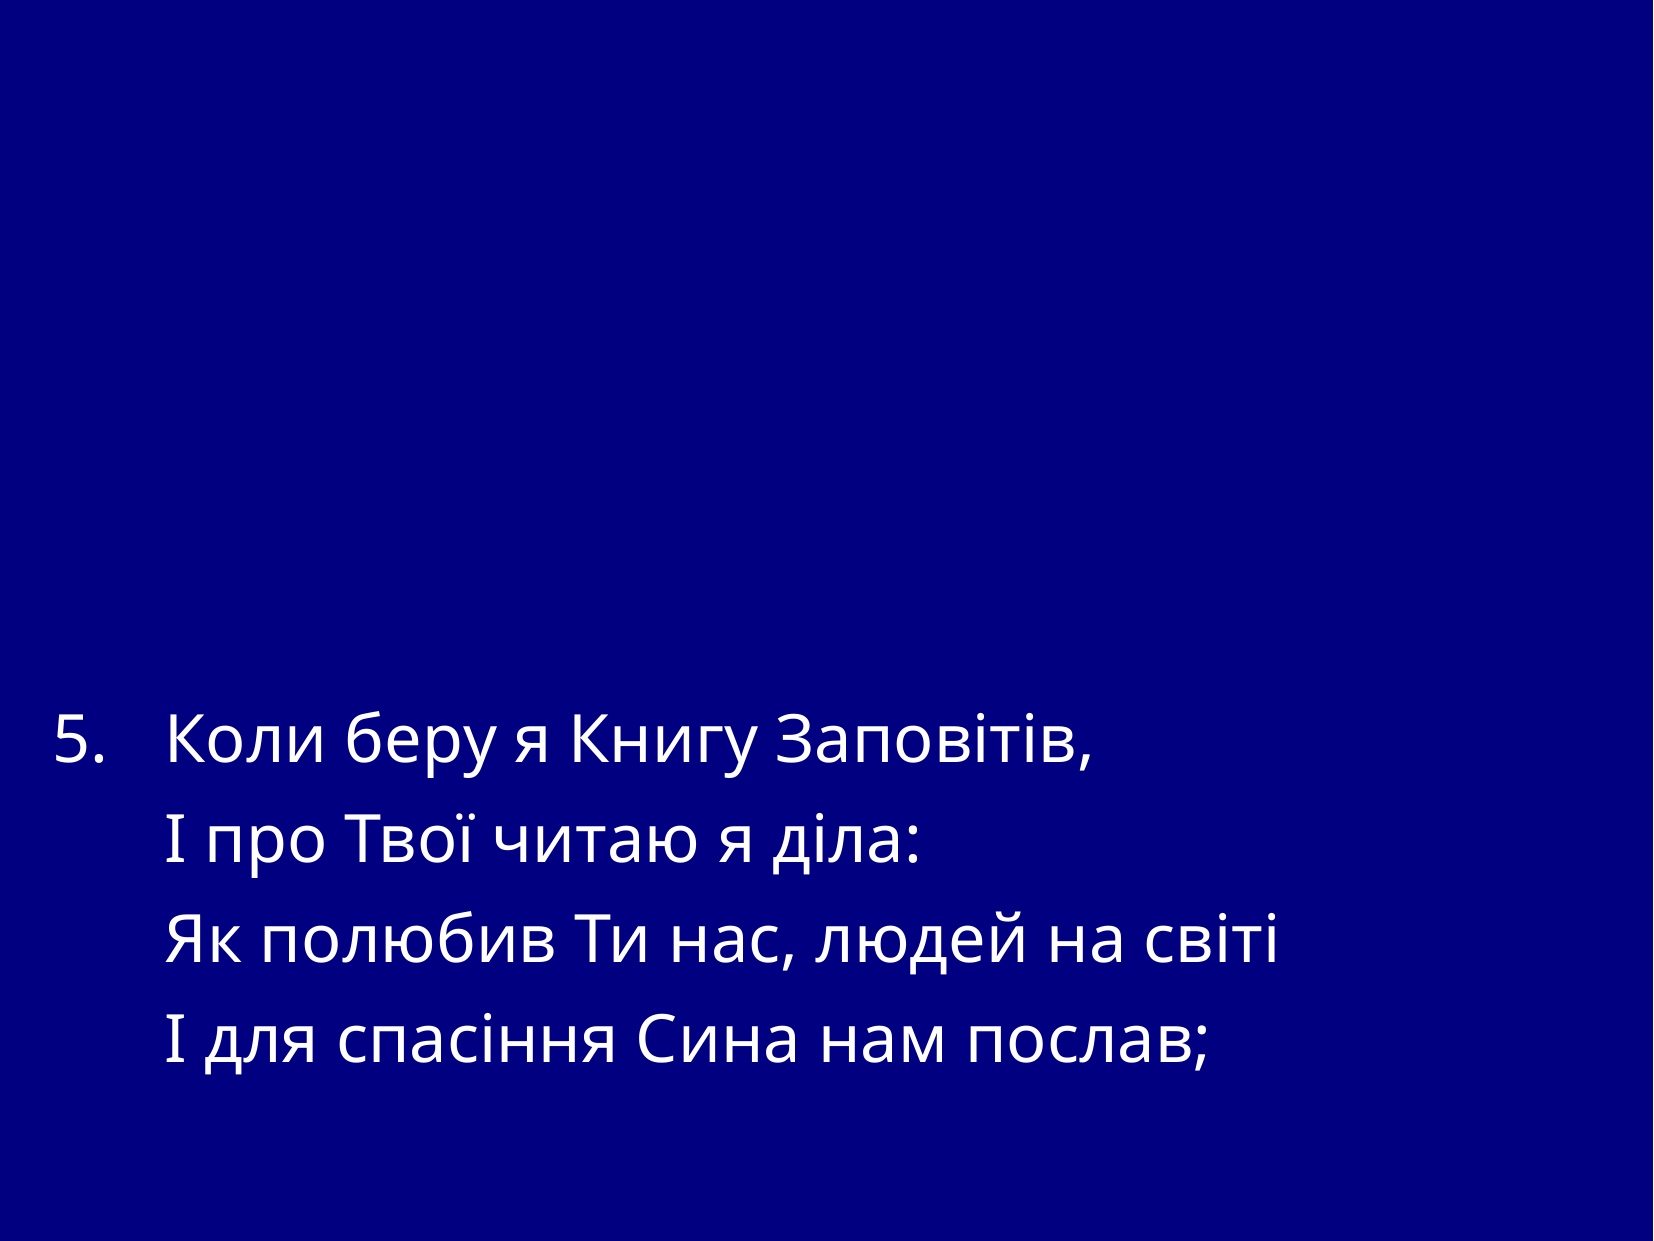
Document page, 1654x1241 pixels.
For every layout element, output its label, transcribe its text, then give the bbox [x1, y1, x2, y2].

text_box 5. Коли беру я Книгу Заповітів, І про Твої читаю я діла: Як полюбив Ти нас, людей на світі І для спасіння Сина нам послав; [37, 675, 1576, 1163]
